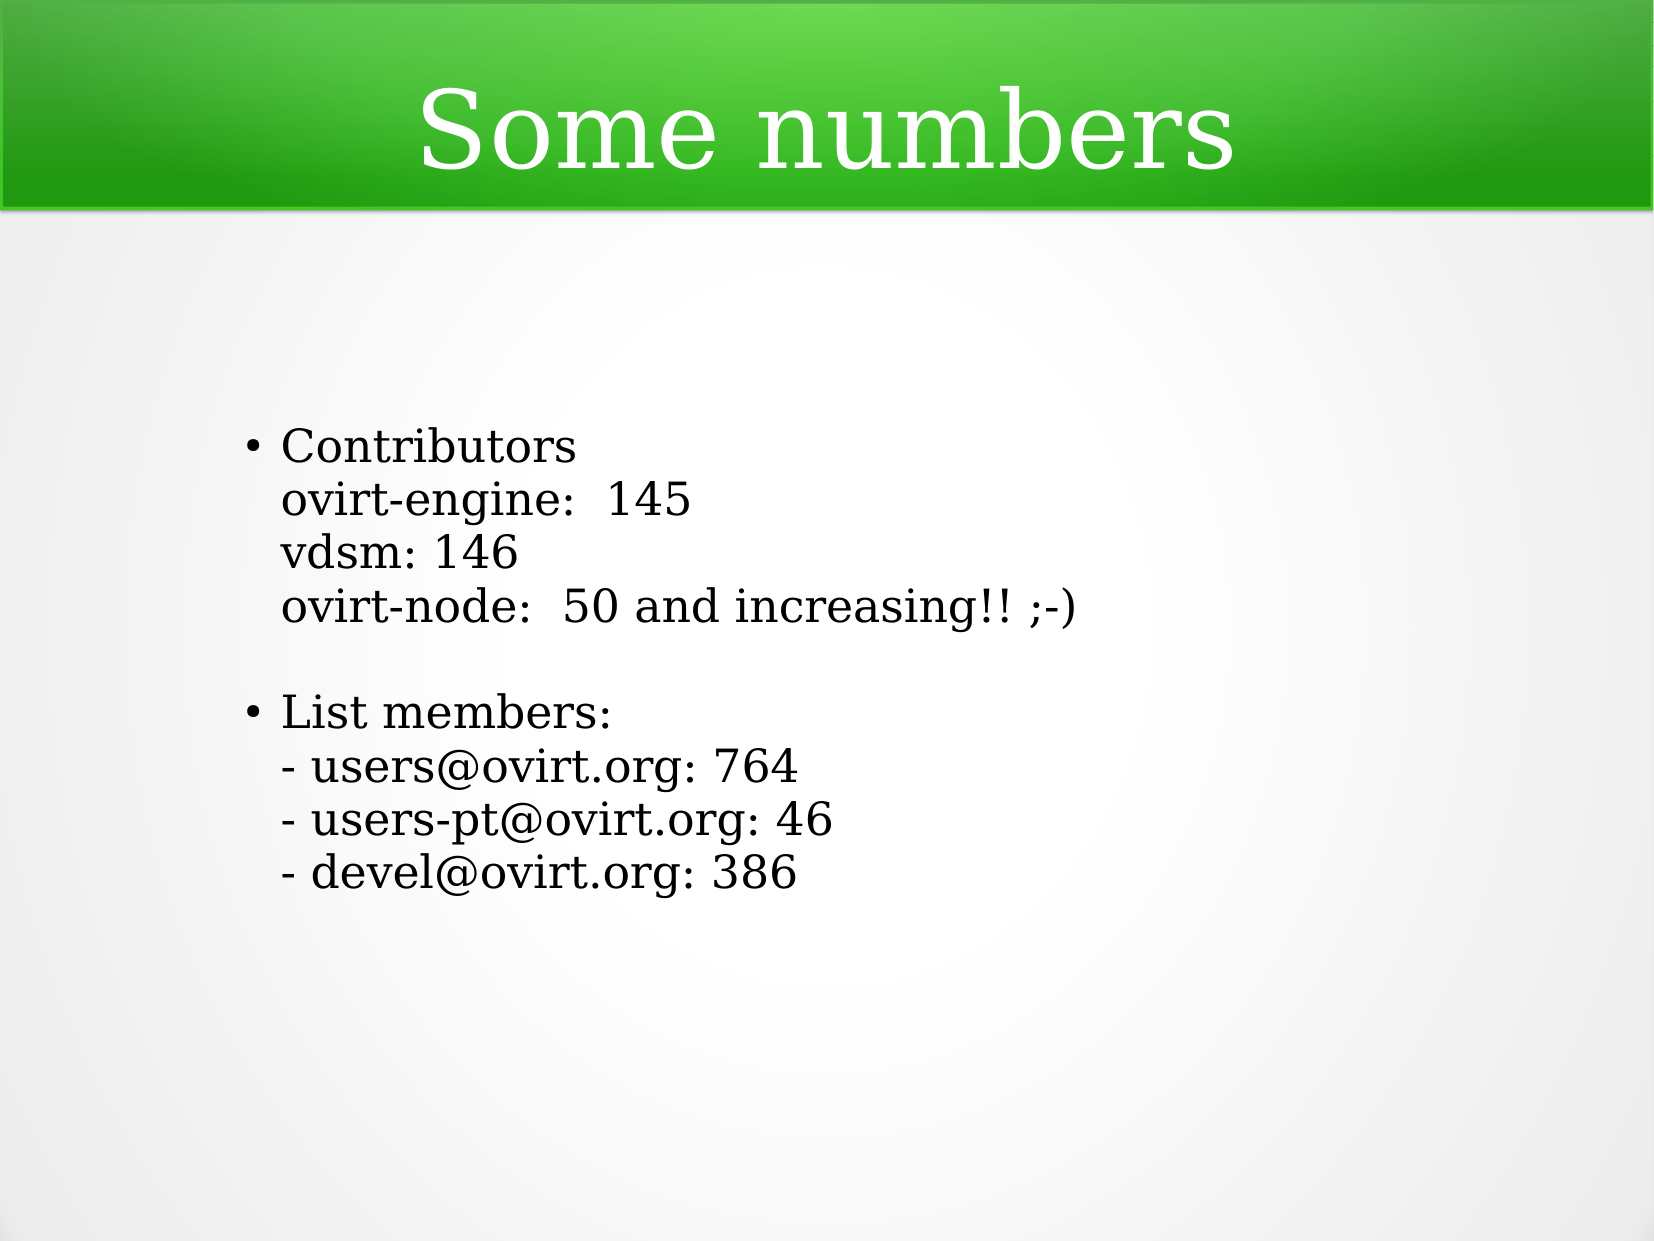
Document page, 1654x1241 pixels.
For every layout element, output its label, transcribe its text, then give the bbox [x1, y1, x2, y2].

text_box Contributors ovirt-engine: 145 vdsm: 146 ovirt-node: 50 and increasing!! ;-) List members: - users@ovirt.org: 764 - users-pt@ovirt.org: 46 - devel@ovirt.org: 386 [195, 412, 1321, 961]
title Some numbers [82, 37, 1571, 226]
